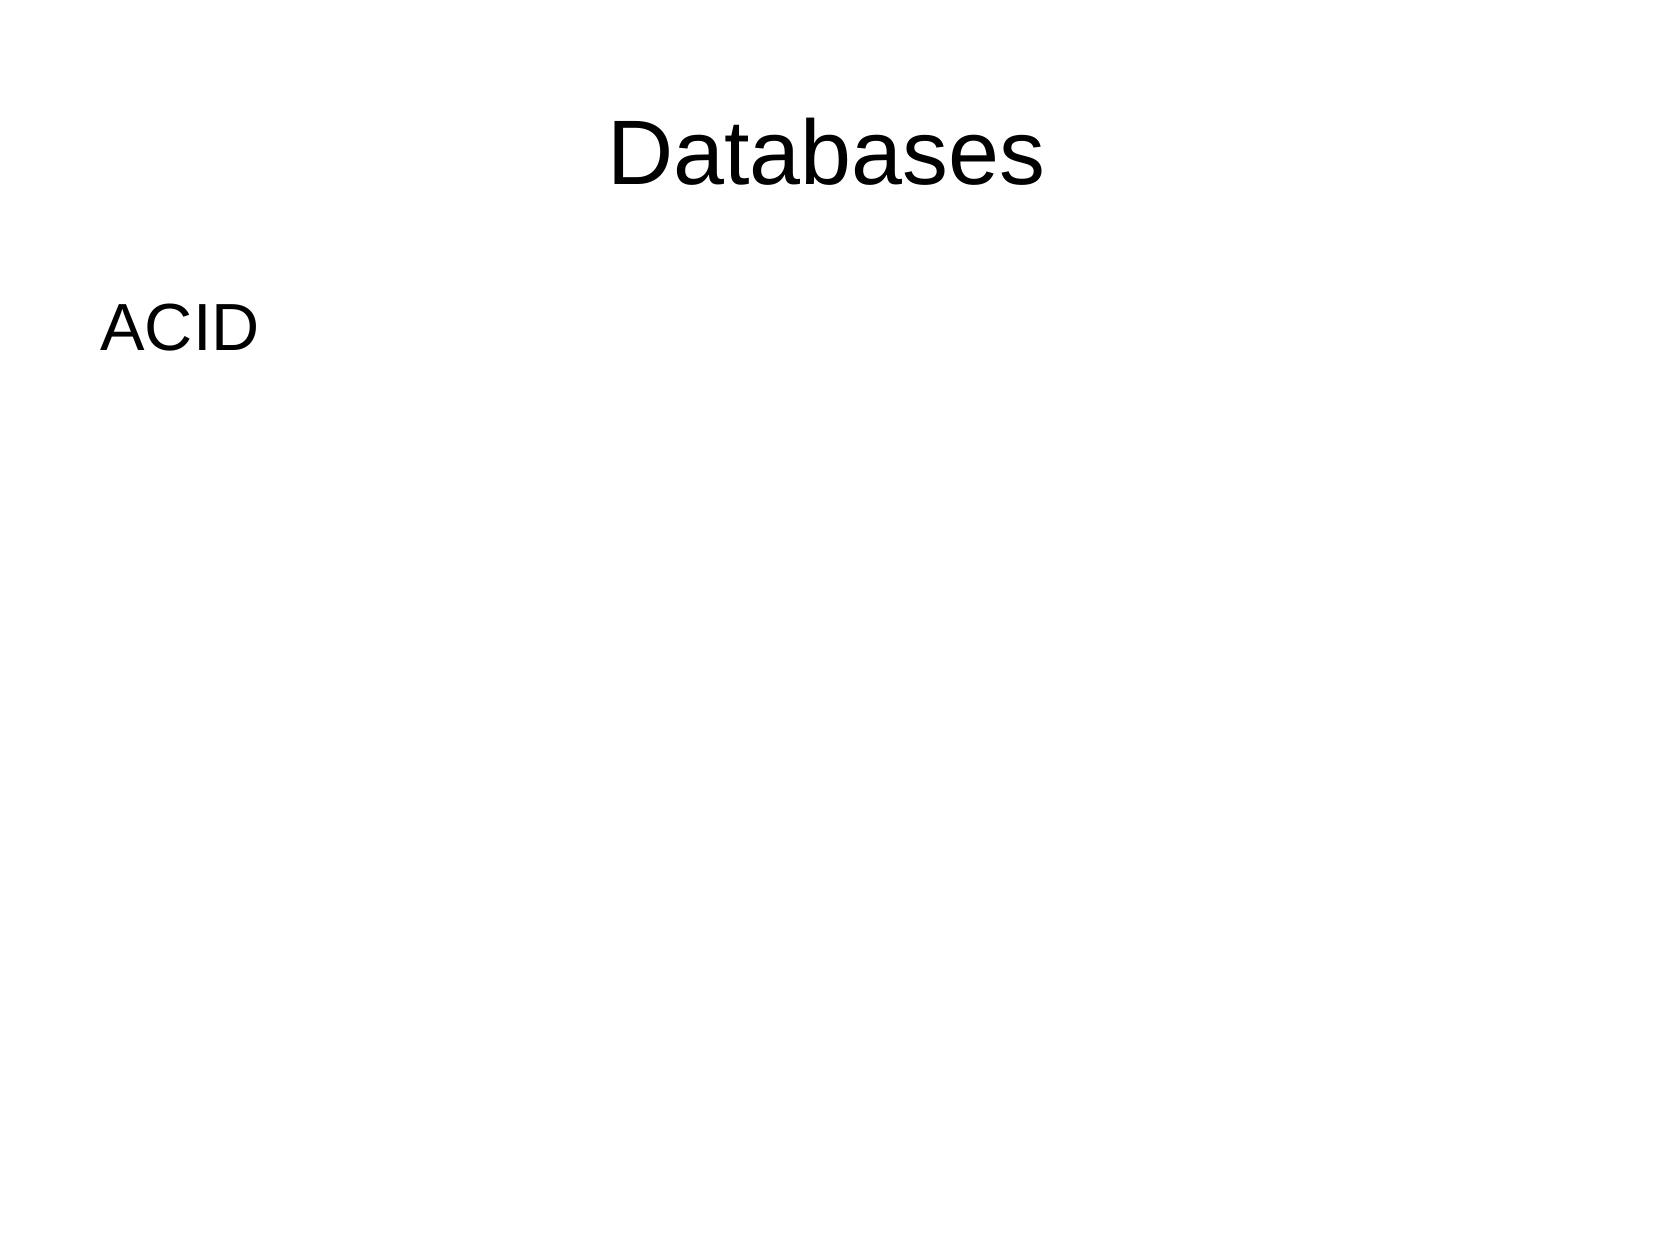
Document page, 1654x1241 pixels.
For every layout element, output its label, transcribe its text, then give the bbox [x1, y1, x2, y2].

list ACID [82, 290, 1571, 1094]
title Databases [82, 56, 1571, 250]
